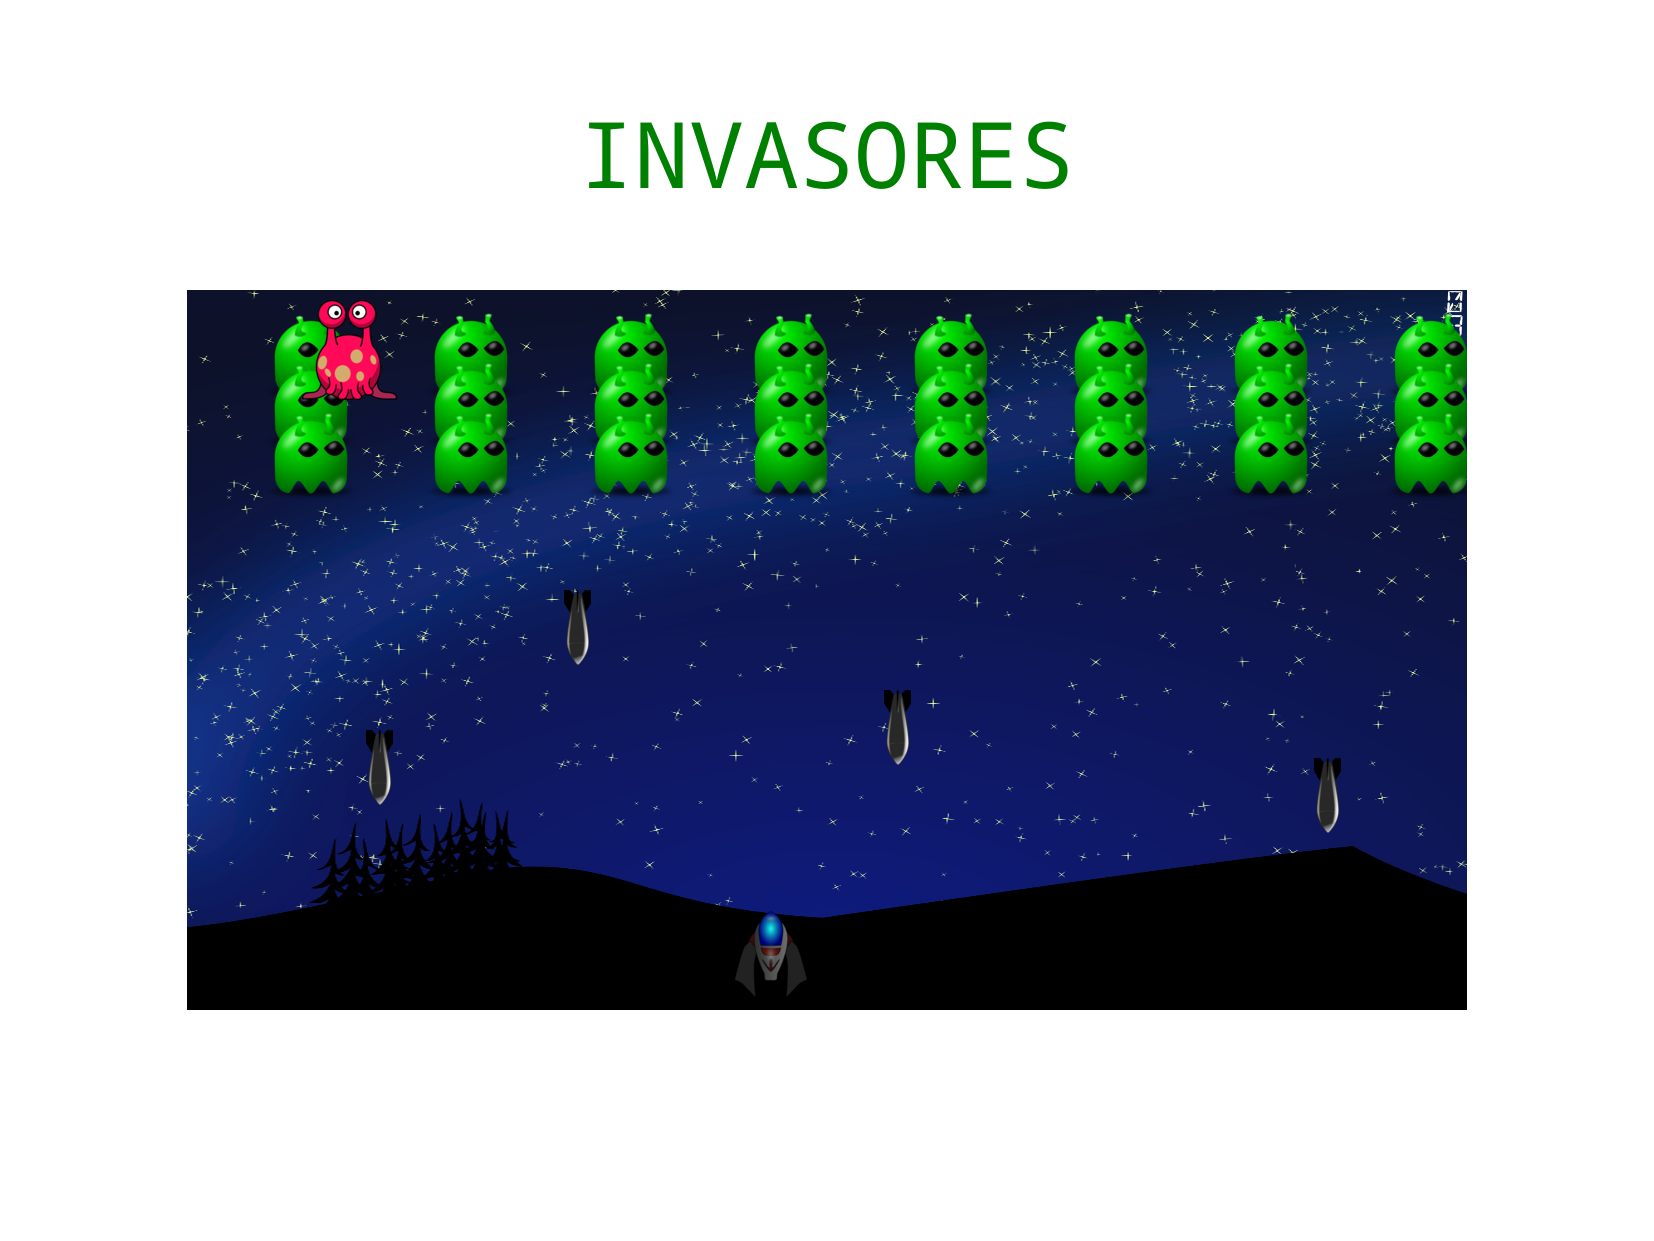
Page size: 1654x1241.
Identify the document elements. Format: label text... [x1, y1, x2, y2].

picture [187, 290, 1467, 1010]
title INVASORES [82, 49, 1571, 257]
